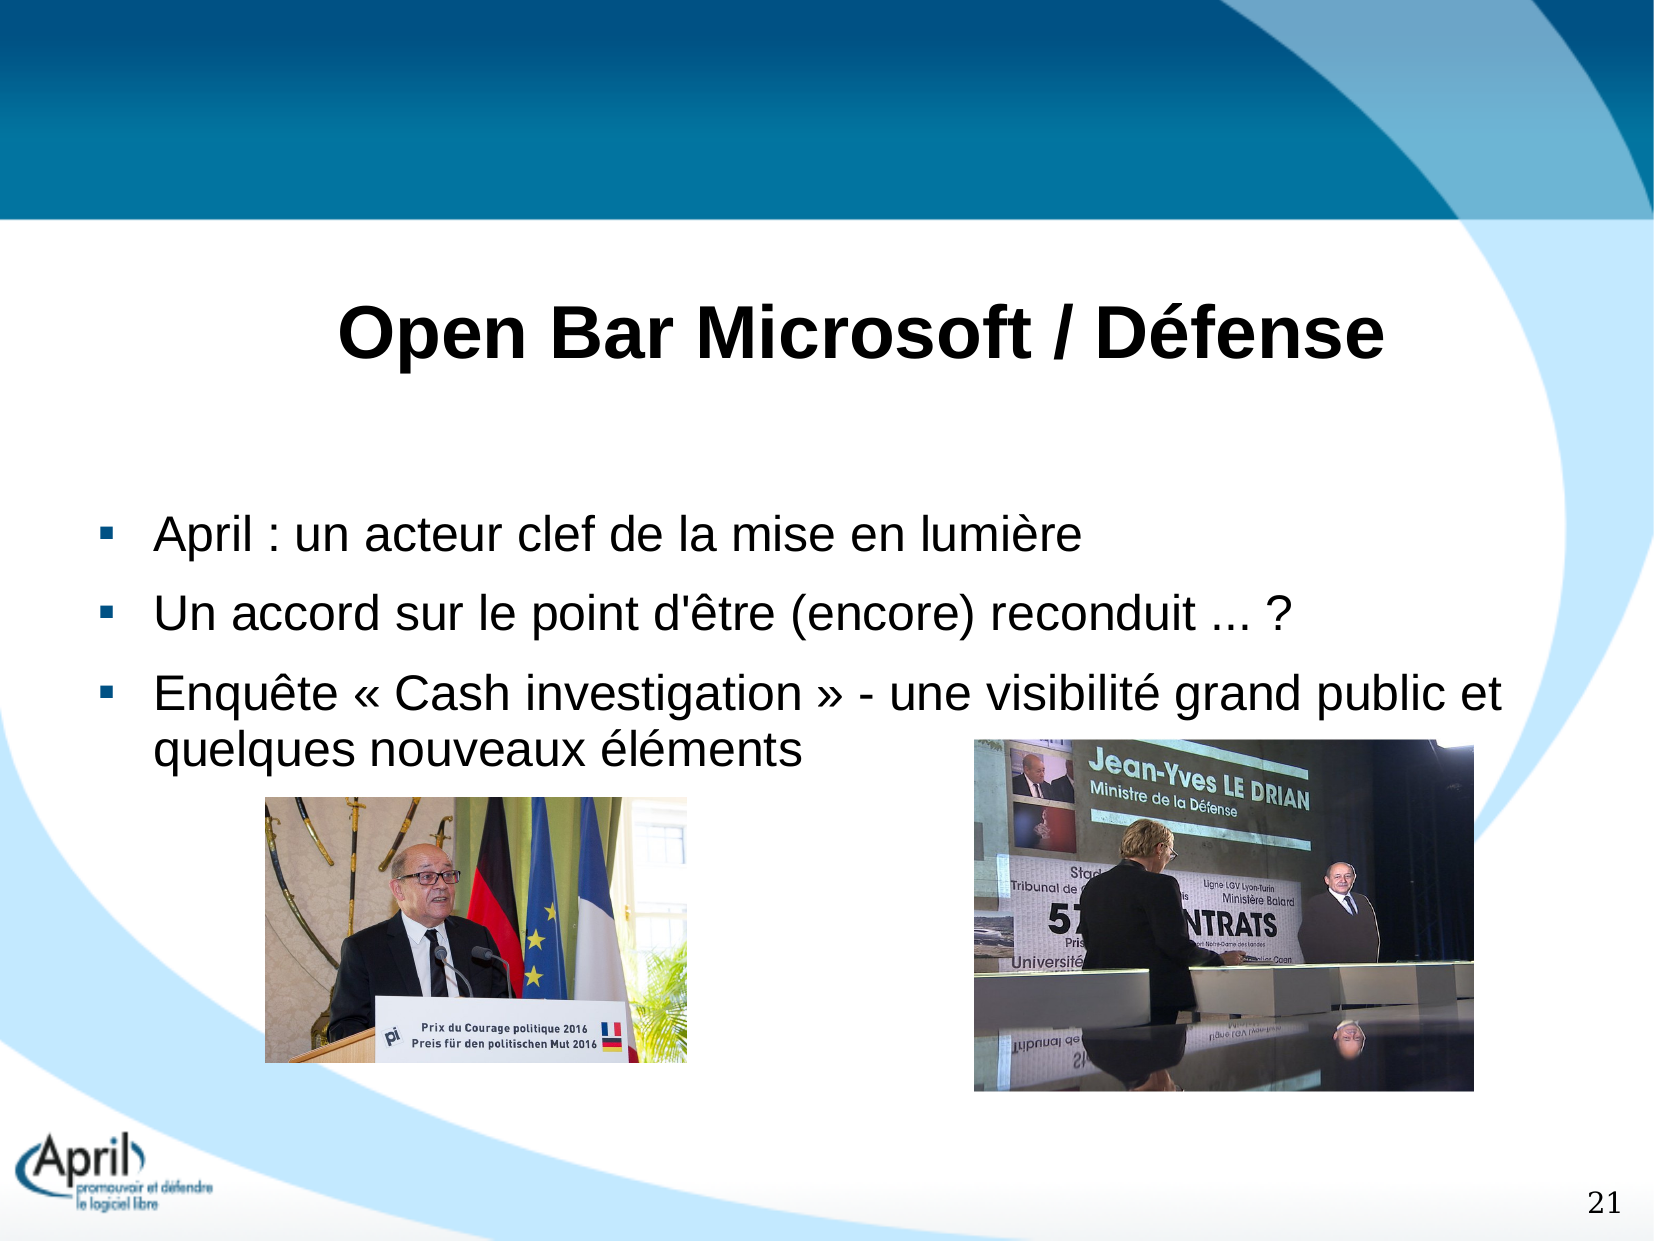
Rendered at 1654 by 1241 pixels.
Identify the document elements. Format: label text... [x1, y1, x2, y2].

picture [0, 0, 1654, 1241]
list Open Bar Microsoft / Défense April : un acteur clef de la mise en lumière Un accord sur le point d'être (encore) reconduit ... ? Enquête « Cash investigation » - une visibilité grand public et quelques nouveaux éléments [82, 290, 1571, 1109]
